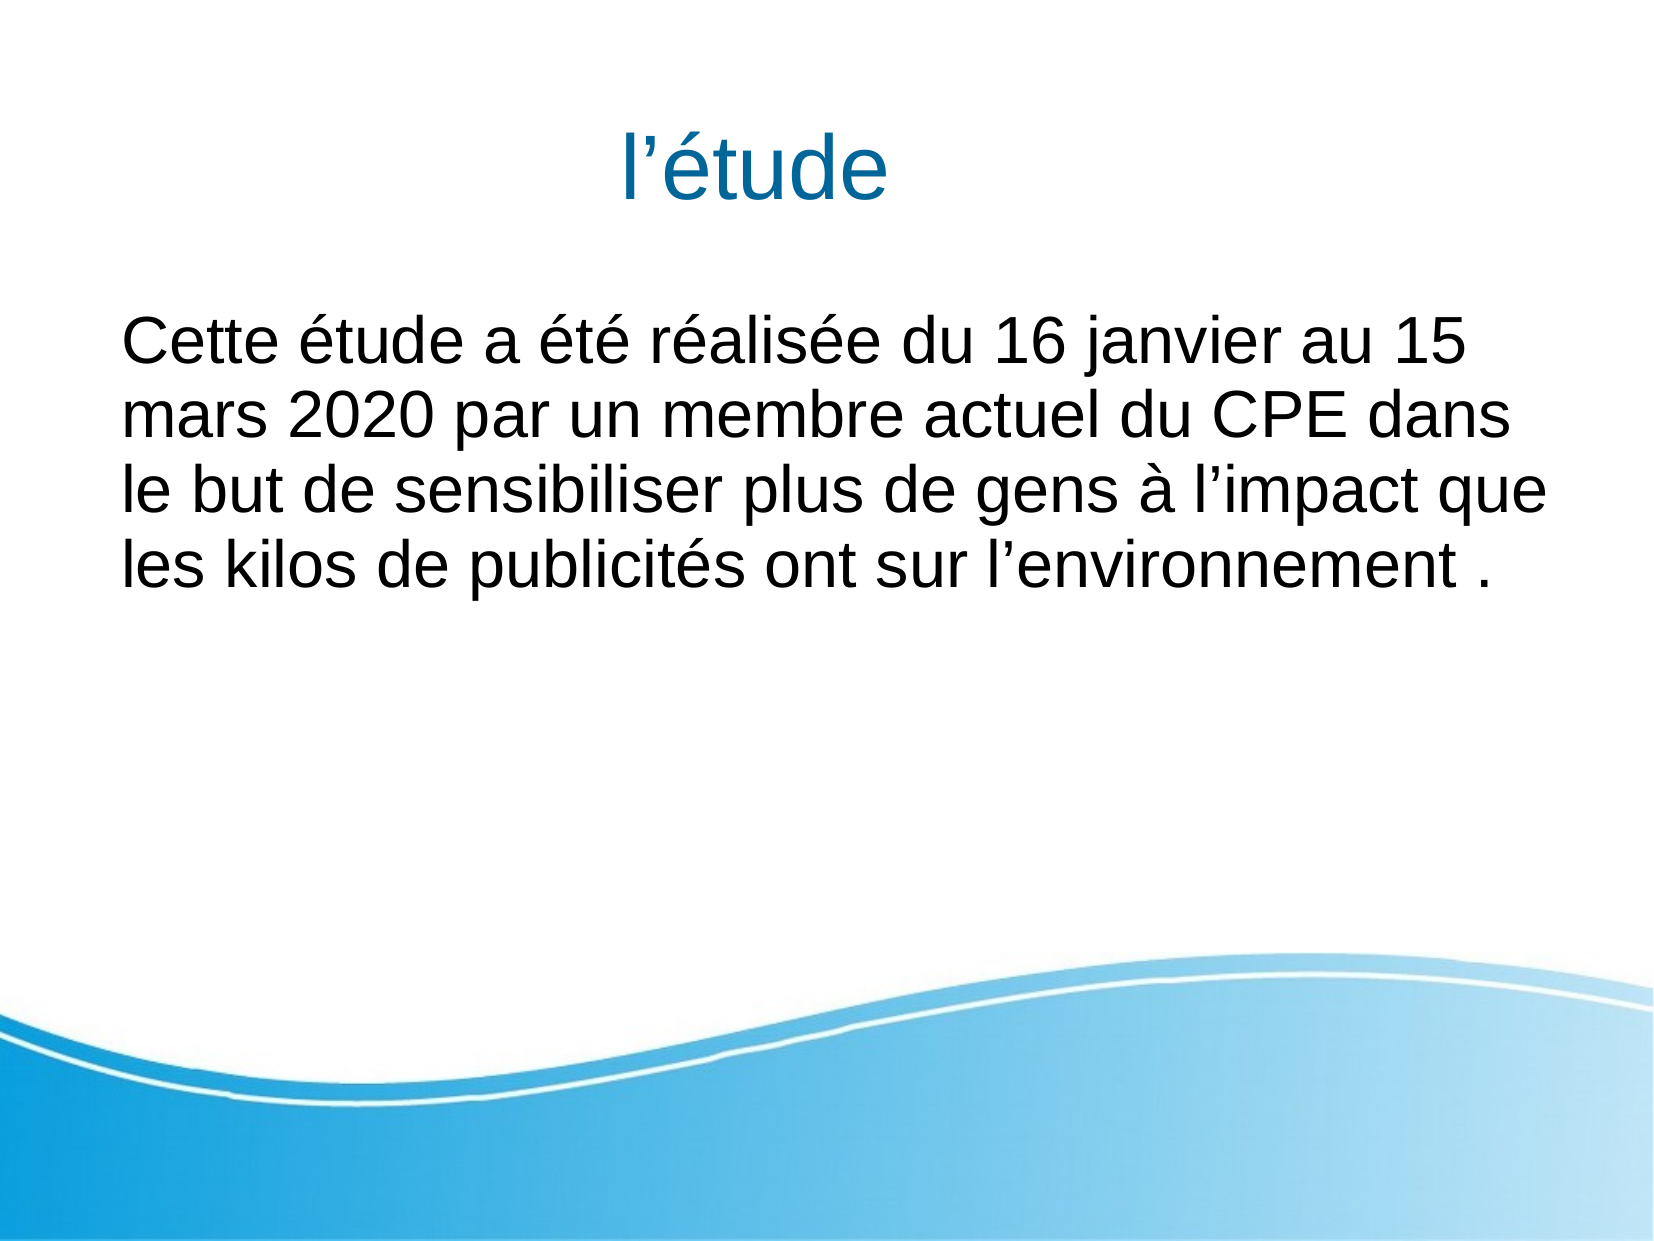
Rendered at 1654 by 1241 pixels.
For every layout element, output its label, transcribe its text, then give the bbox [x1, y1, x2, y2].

text_box Cette étude a été réalisée du 16 janvier au 15 mars 2020 par un membre actuel du CPE dans le but de sensibiliser plus de gens à l’impact que les kilos de publicités ont sur l’environnement . [106, 295, 1571, 1063]
title l’étude [11, 64, 1501, 272]
picture [0, 952, 1654, 1241]
